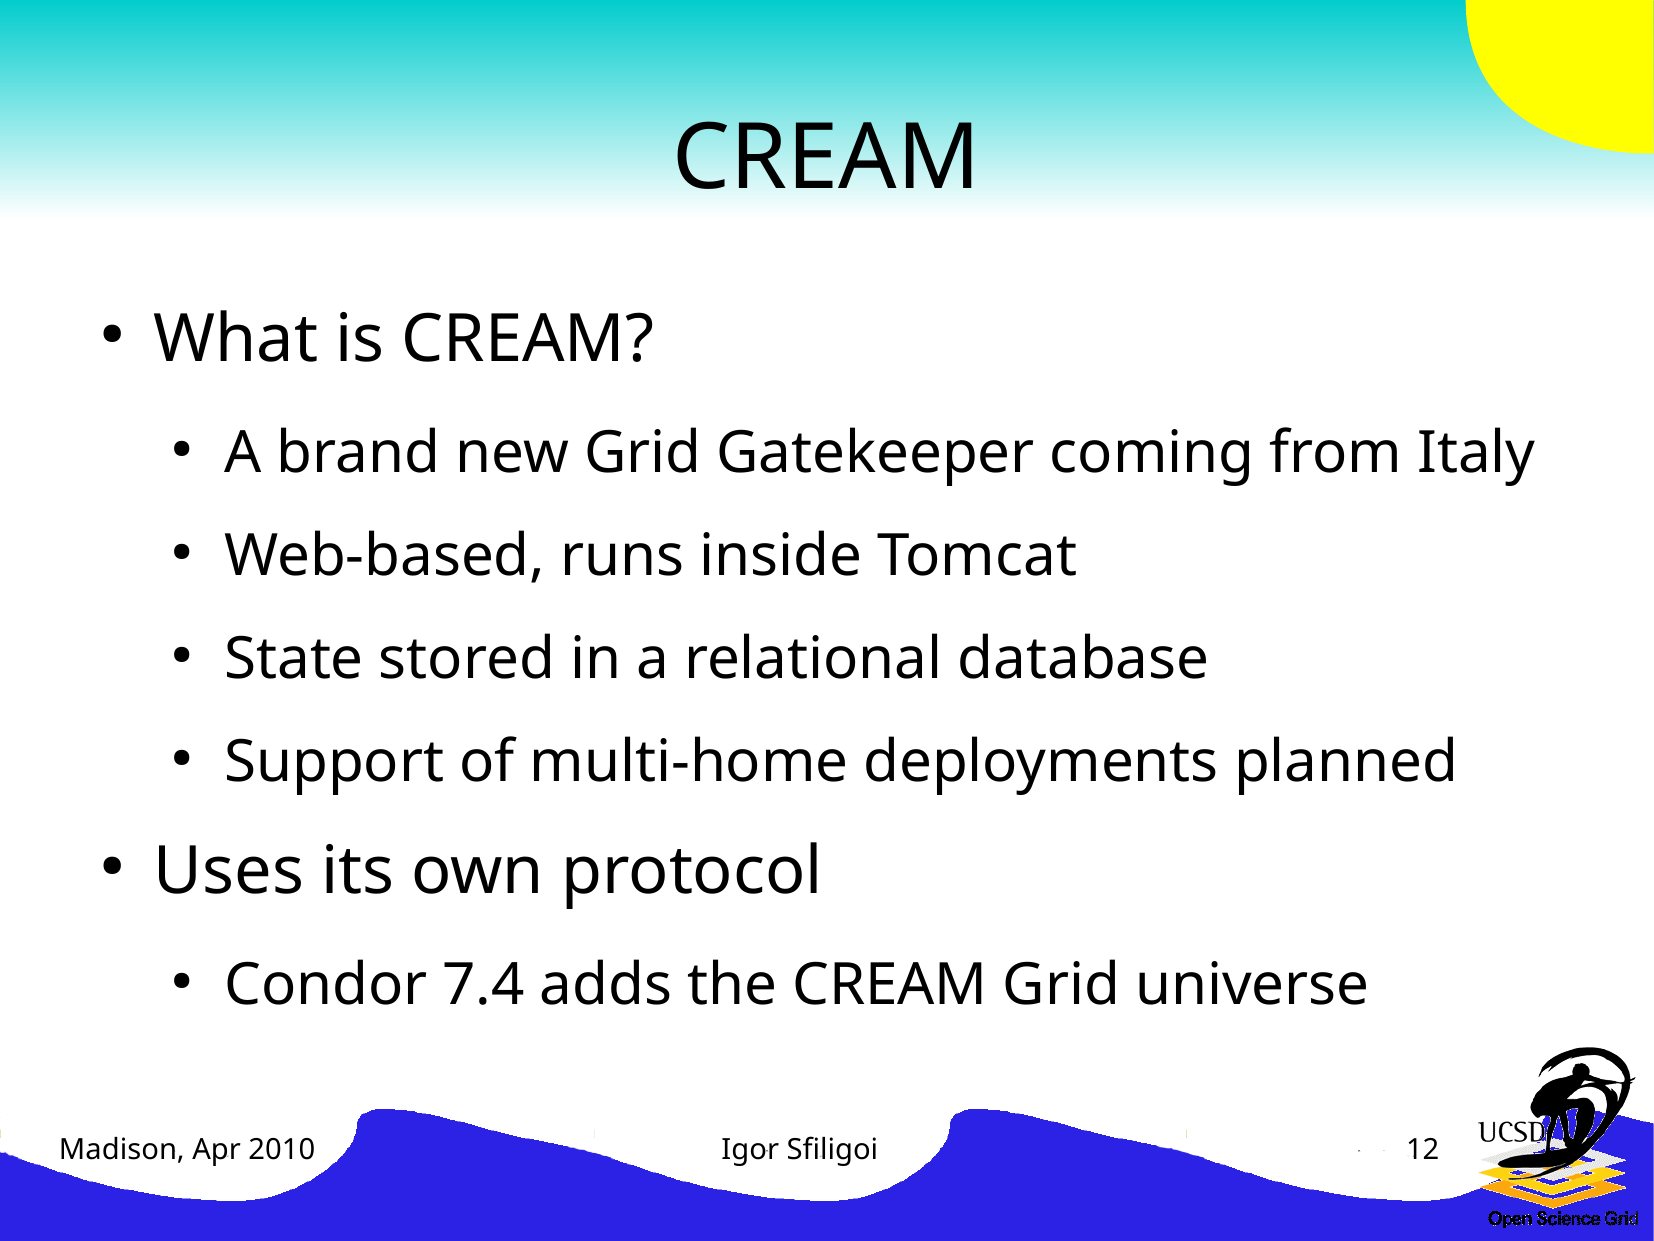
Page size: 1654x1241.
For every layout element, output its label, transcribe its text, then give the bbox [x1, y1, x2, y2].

picture [0, 1047, 1654, 1241]
list What is CREAM? A brand new Grid Gatekeeper coming from Italy Web-based, runs inside Tomcat State stored in a relational database Support of multi-home deployments planned Uses its own protocol Condor 7.4 adds the CREAM Grid universe [82, 290, 1571, 1109]
title CREAM [82, 56, 1571, 250]
